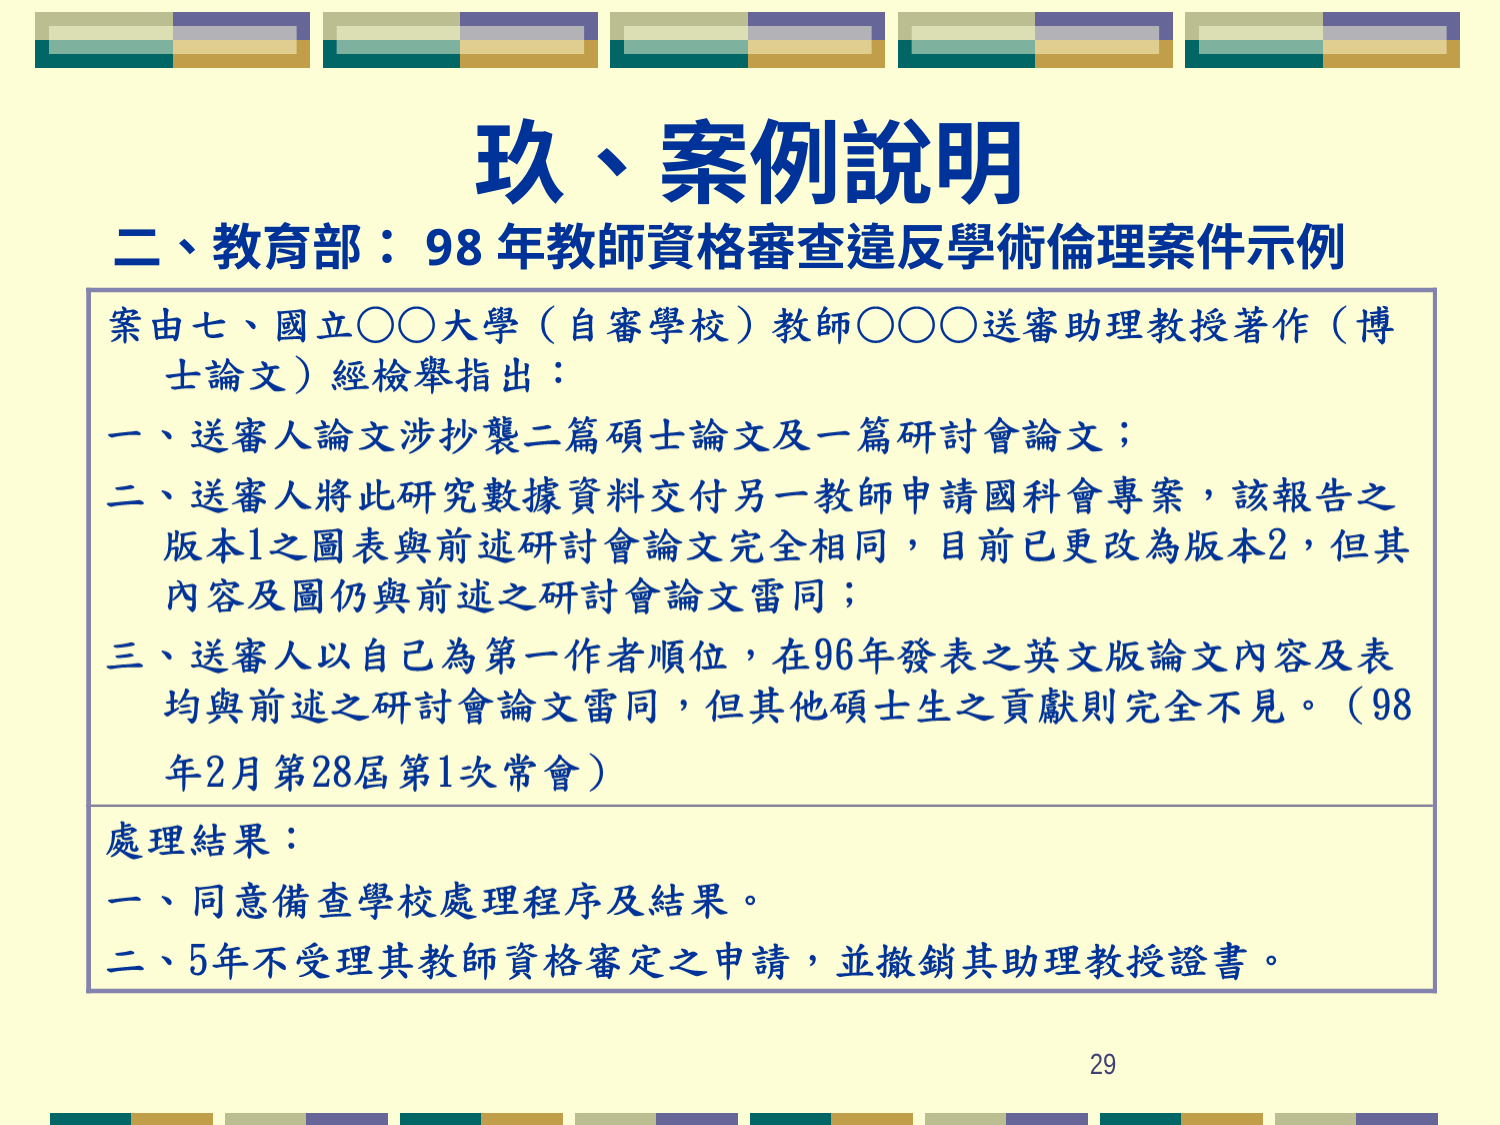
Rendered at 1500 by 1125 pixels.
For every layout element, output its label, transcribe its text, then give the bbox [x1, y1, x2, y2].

list 二、教育部：98年教師資格審查違反學術倫理案件示例 [41, 208, 1447, 291]
picture [78, 286, 1437, 1010]
text_box 玖、案例說明 [113, 97, 1388, 220]
text_box [1074, 1012, 1388, 1088]
